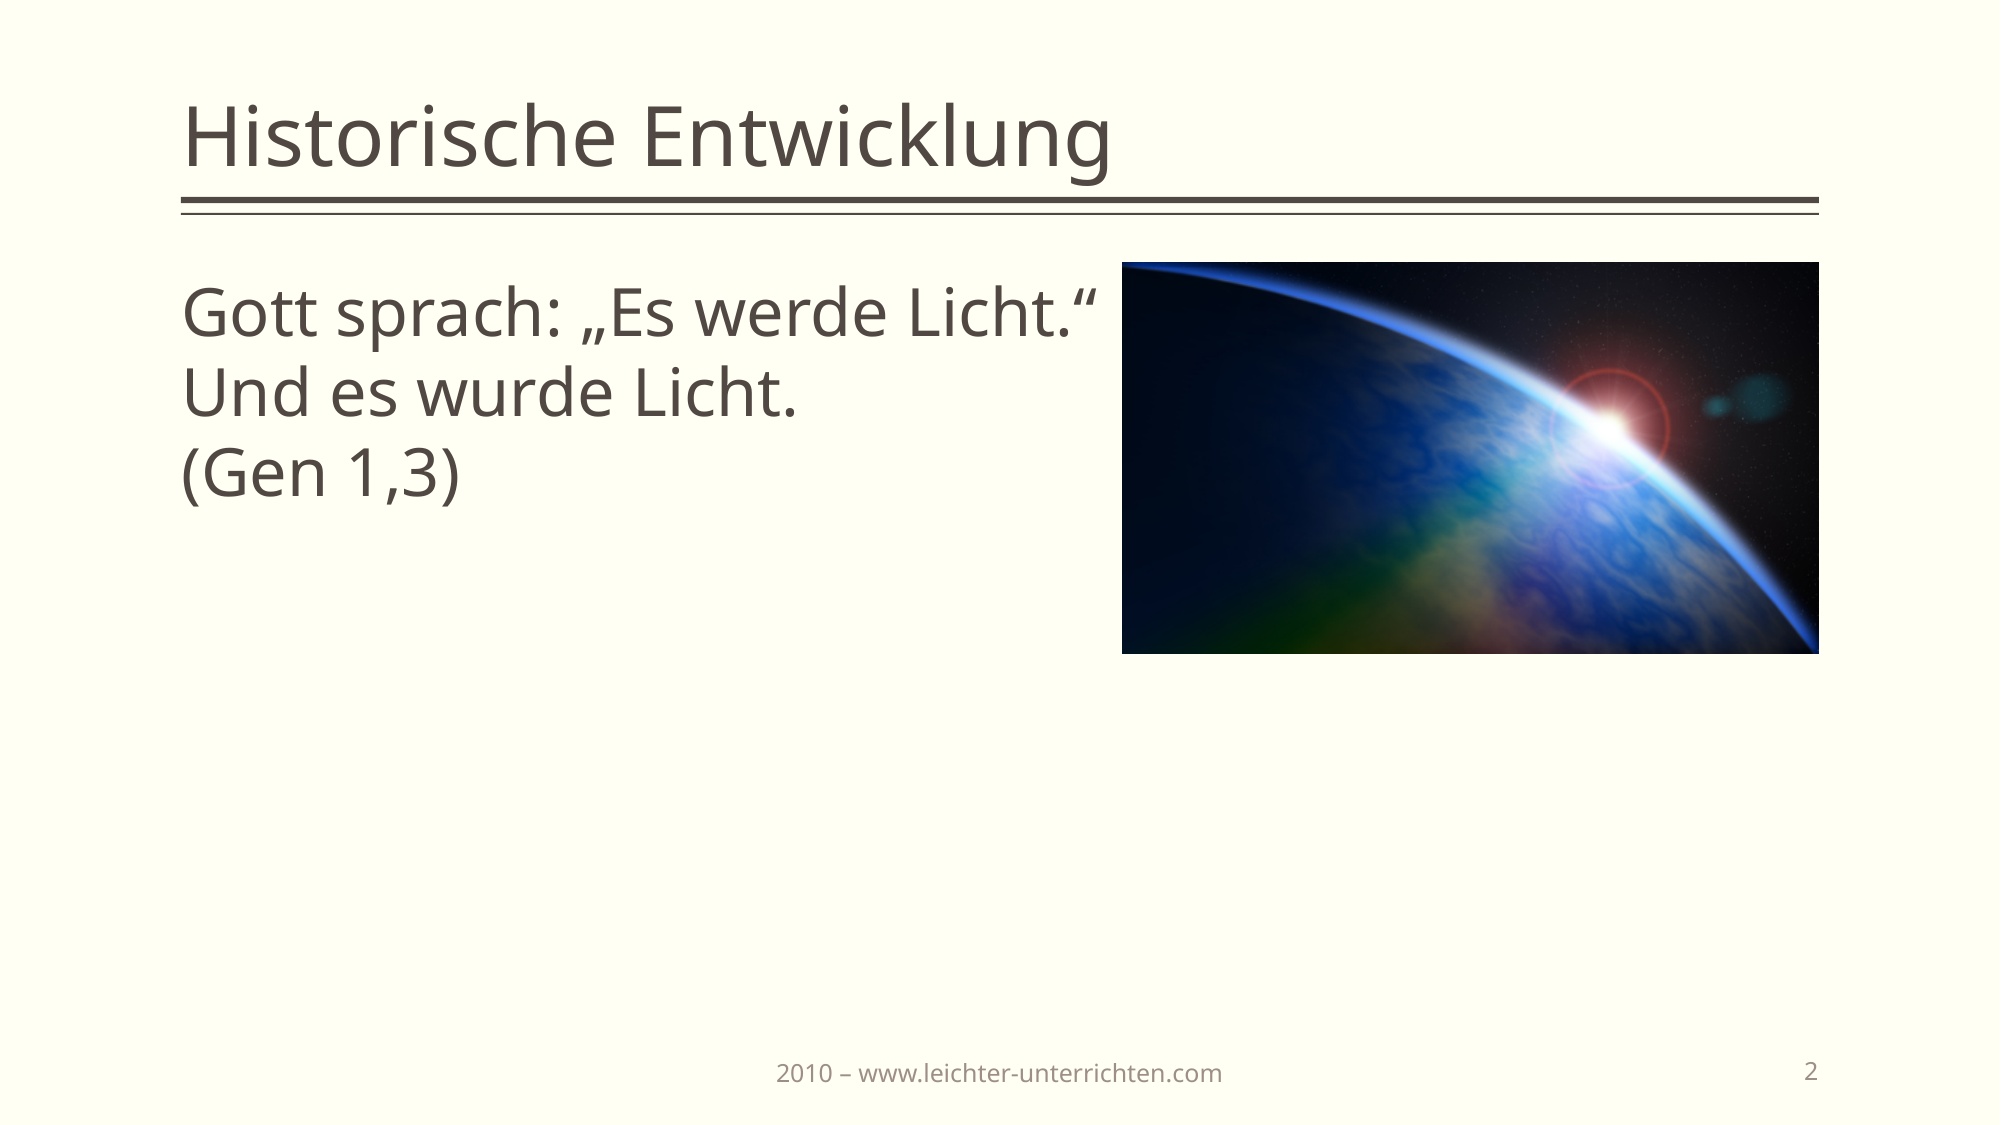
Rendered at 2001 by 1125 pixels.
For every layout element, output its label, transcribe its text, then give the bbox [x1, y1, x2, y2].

title Historische Entwicklung [181, 12, 1819, 193]
picture [1122, 262, 1819, 654]
list Gott sprach: „Es werde Licht.“ Und es wurde Licht. (Gen 1,3) [181, 262, 1819, 1013]
footer 2010 – www.leichter-unterrichten.com [481, 1042, 1518, 1103]
slide_number <Foliennummer> [1518, 1042, 1819, 1103]
